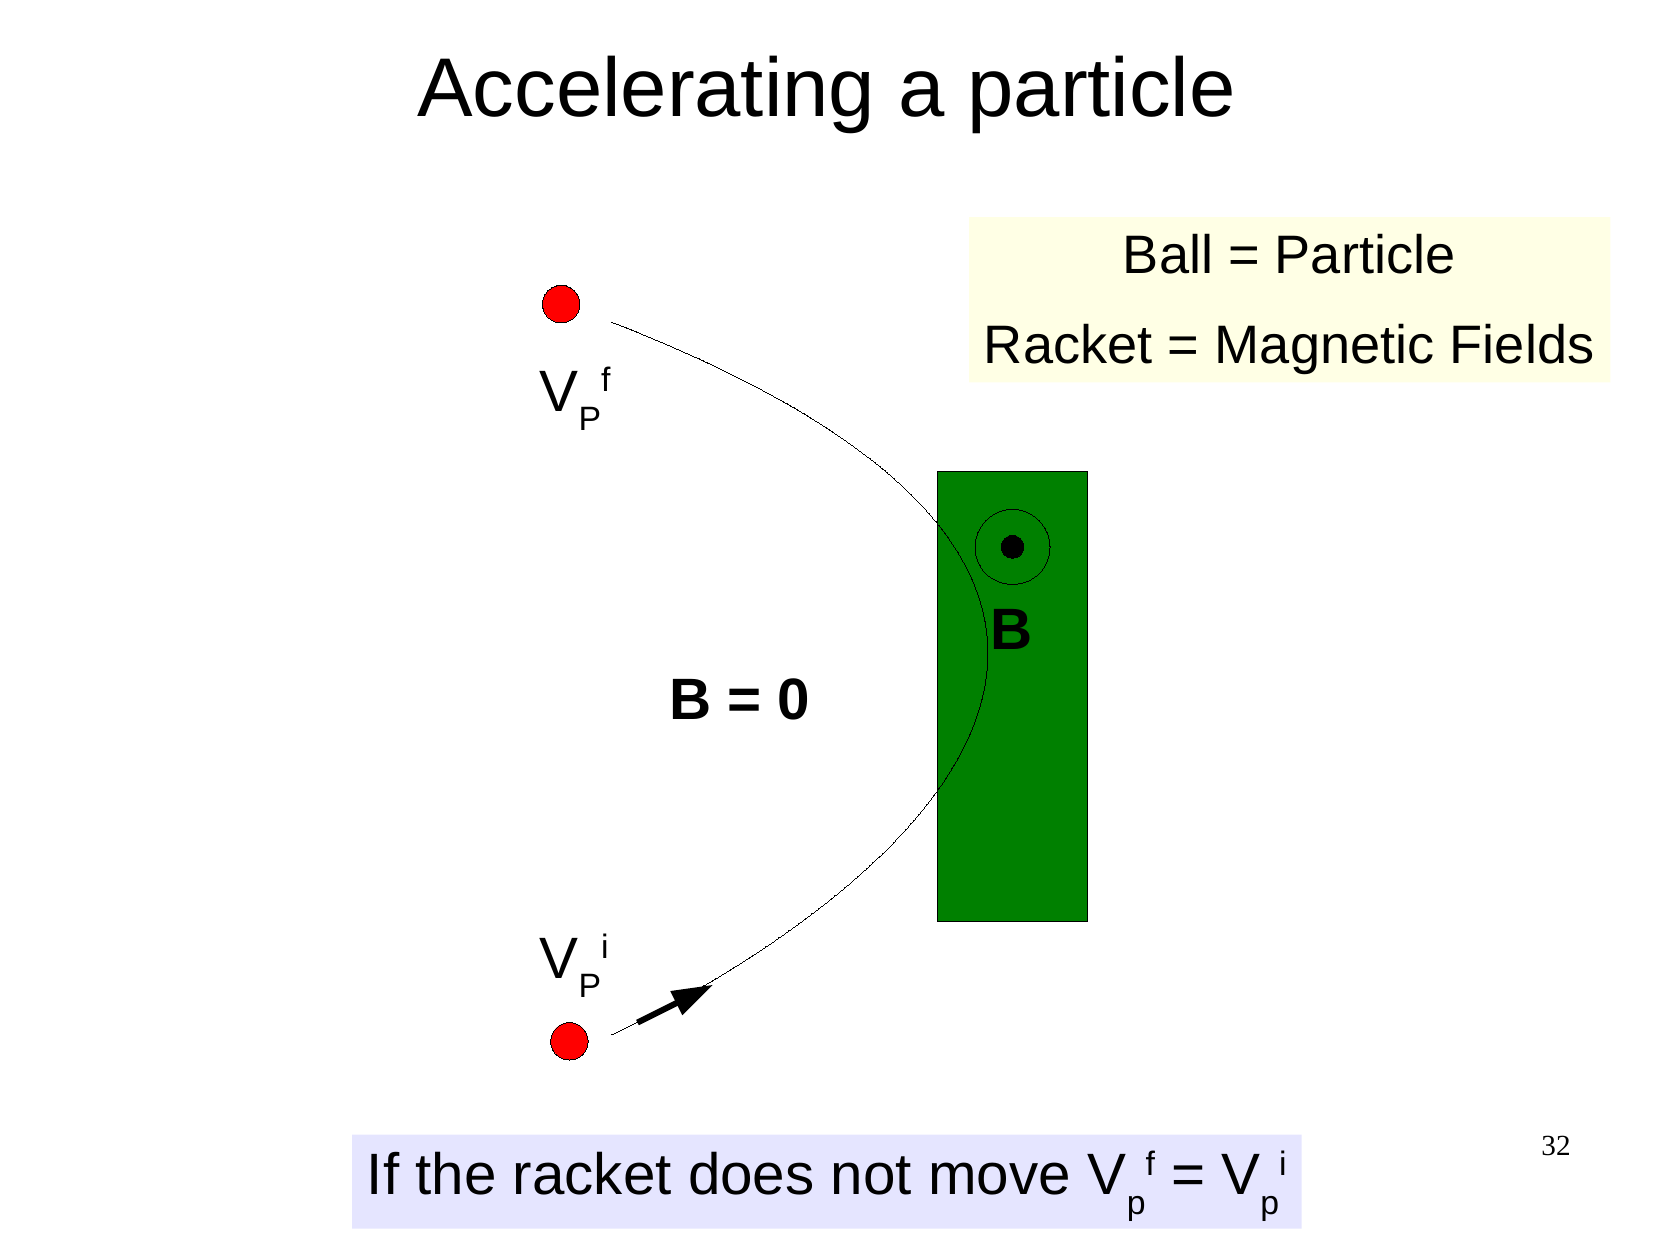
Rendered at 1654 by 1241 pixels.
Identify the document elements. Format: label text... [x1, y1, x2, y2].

text_box VPi [525, 918, 624, 1012]
text_box [542, 285, 580, 323]
text_box B [975, 589, 1047, 669]
text_box [550, 1022, 589, 1061]
title Accelerating a particle [82, 0, 1571, 185]
text_box Ball = Particle Racket = Magnetic Fields [969, 217, 1611, 383]
text_box VPf [525, 351, 626, 445]
text_box If the racket does not move Vpf = Vpi [352, 1134, 1302, 1229]
text_box [937, 471, 1088, 922]
text_box B = 0 [654, 659, 826, 740]
